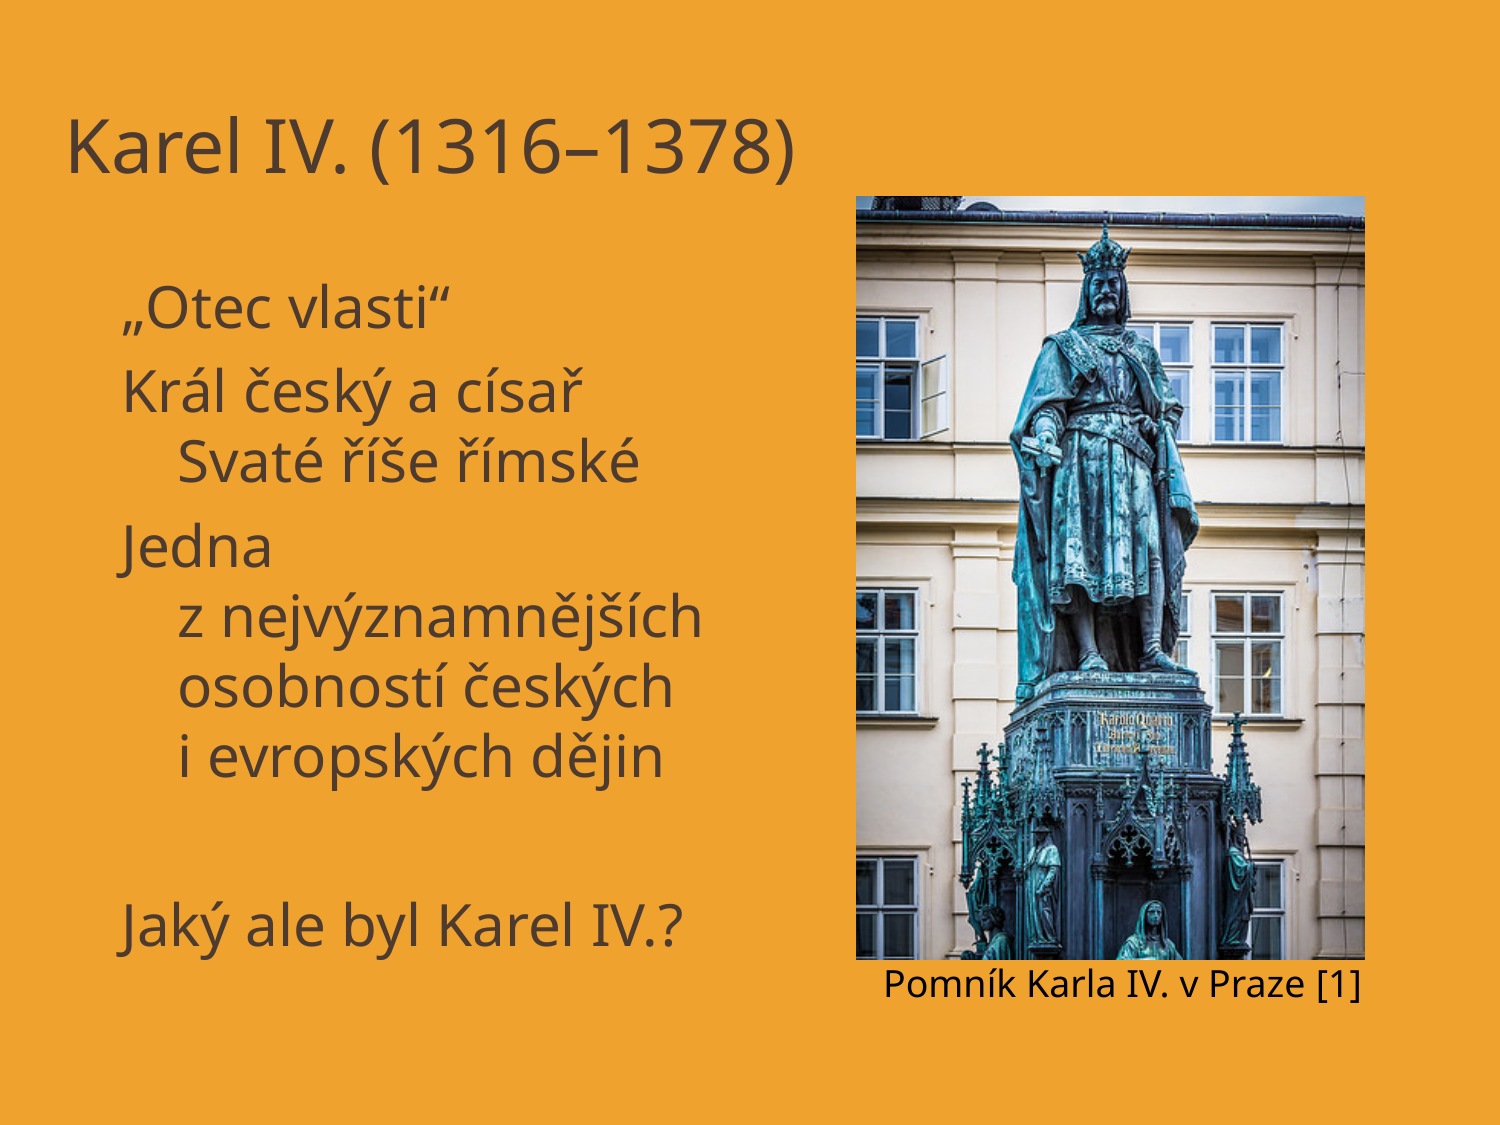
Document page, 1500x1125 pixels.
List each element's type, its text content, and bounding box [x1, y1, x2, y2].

title Karel IV. (1316–1378) [49, 75, 1475, 214]
list „Otec vlasti“ Král český a císař Svaté říše římské Jedna z nejvýznamnějších osobností českých i evropských dějin Jaký ale byl Karel IV.? [50, 262, 738, 1038]
text_box Pomník Karla IV. v Praze [1] [868, 952, 1371, 1013]
picture [856, 196, 1365, 960]
